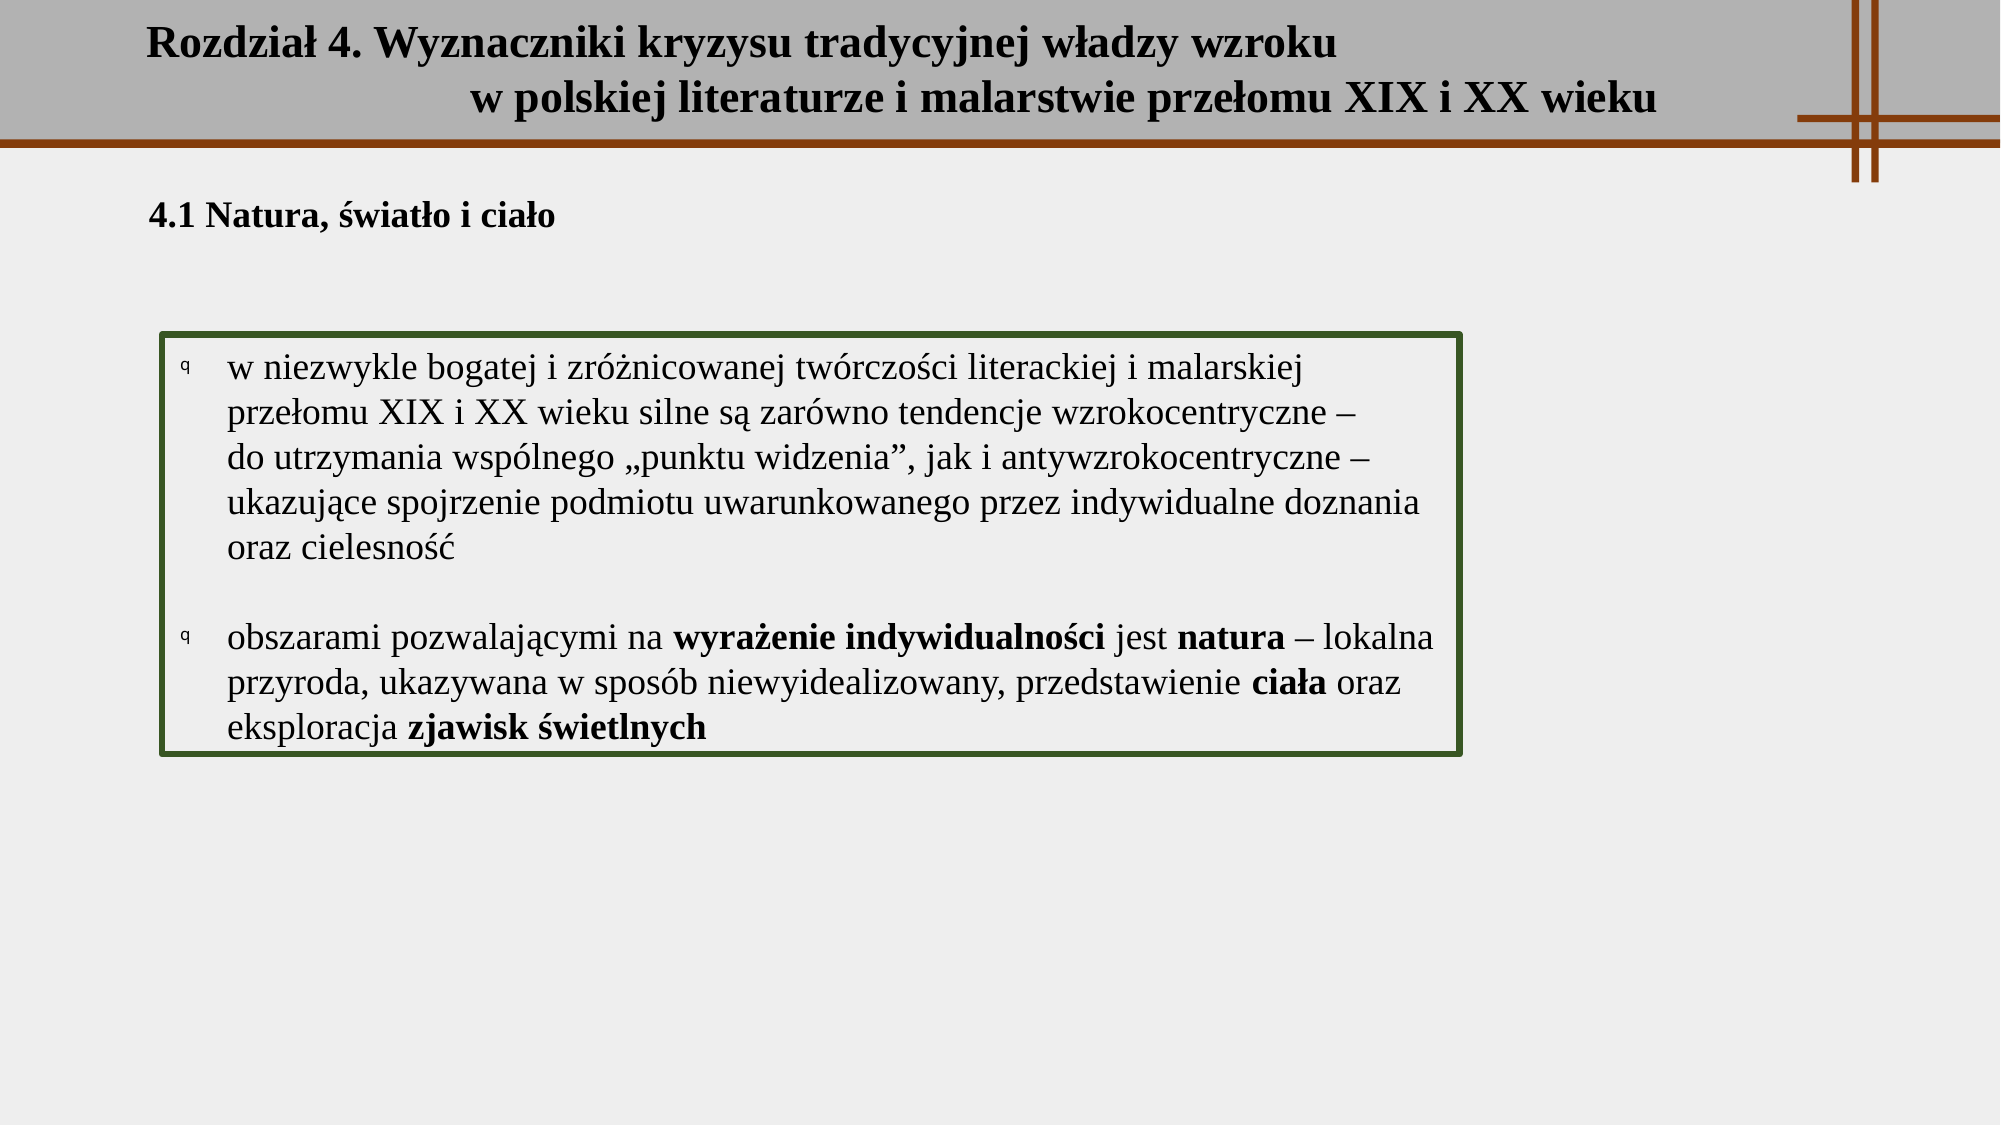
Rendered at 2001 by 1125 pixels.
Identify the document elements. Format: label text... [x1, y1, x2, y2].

text_box Rozdział 4. Wyznaczniki kryzysu tradycyjnej władzy wzroku w polskiej literaturze i malarstwie przełomu XIX i XX wieku [129, 4, 1817, 130]
text_box 4.1 Natura, światło i ciało [130, 182, 572, 243]
text_box [0, 0, 2001, 183]
text_box w niezwykle bogatej i zróżnicowanej twórczości literackiej i malarskiej przełomu XIX i XX wieku silne są zarówno tendencje wzrokocentryczne – do utrzymania wspólnego „punktu widzenia”, jak i antywzrokocentryczne – ukazujące spojrzenie podmiotu uwarunkowanego przez indywidualne doznania oraz cielesność obszarami pozwalającymi na wyrażenie indywidualności jest natura – lokalna przyroda, ukazywana w sposób niewyidealizowany, przedstawienie ciała oraz eksploracja zjawisk świetlnych [162, 334, 1460, 755]
